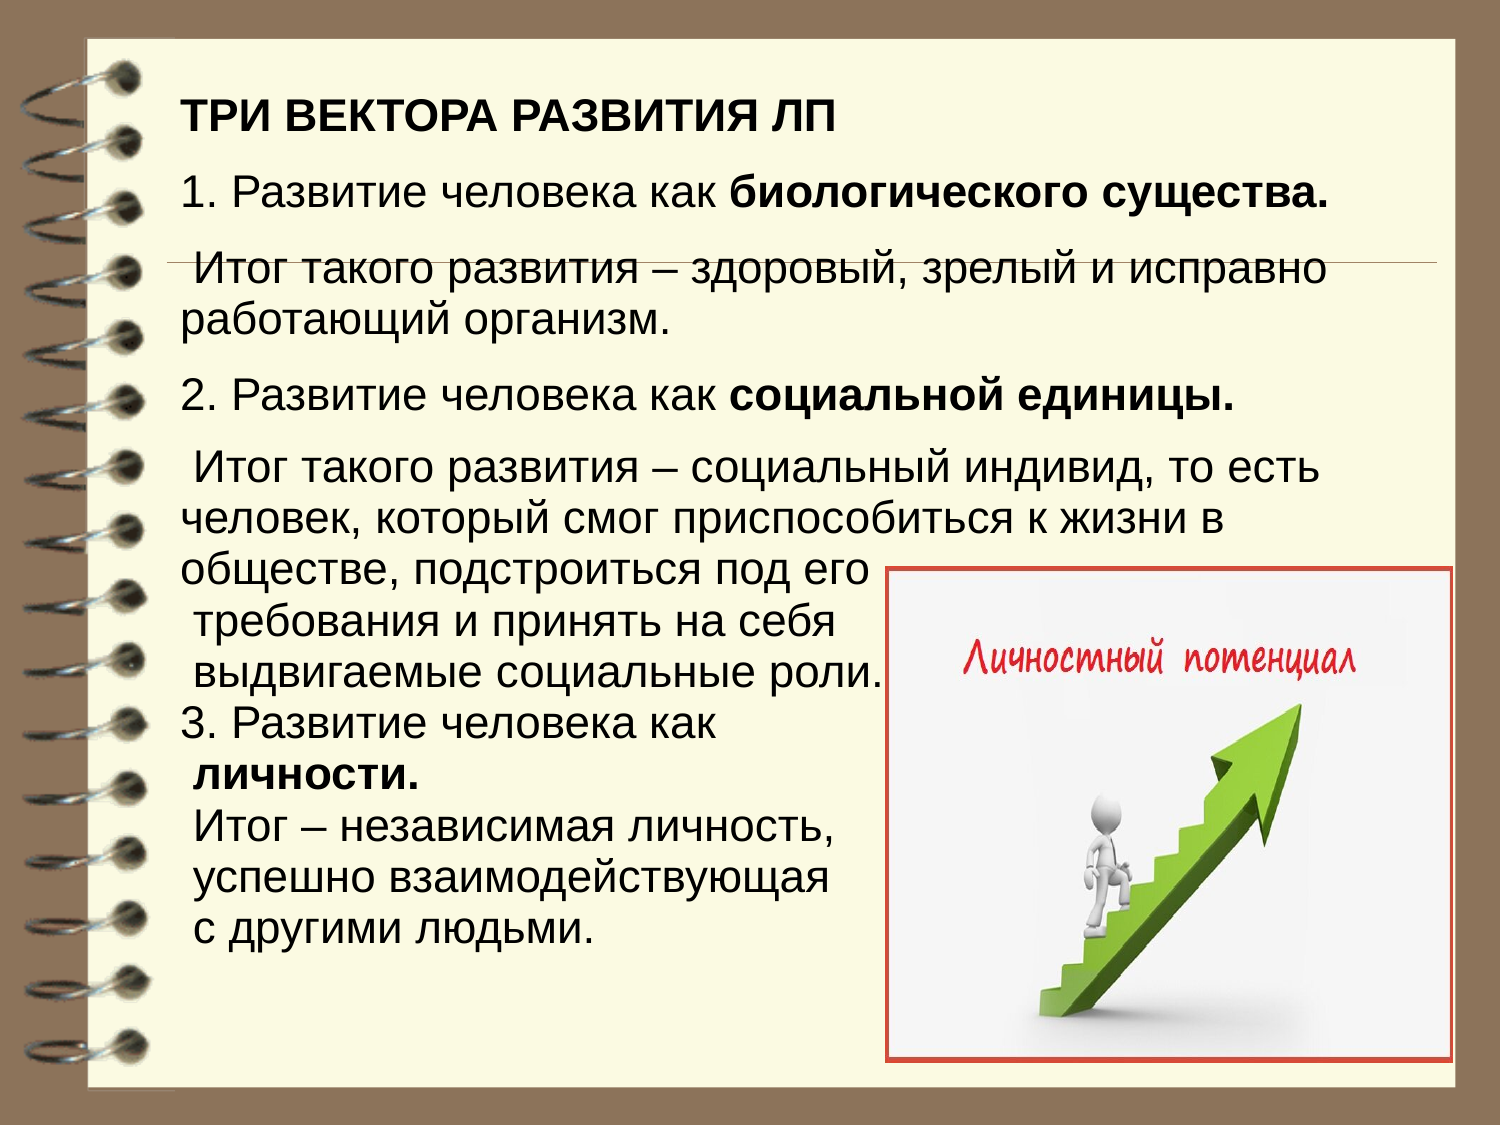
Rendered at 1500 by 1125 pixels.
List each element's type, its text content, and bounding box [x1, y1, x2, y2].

text_box ТРИ ВЕКТОРА РАЗВИТИЯ ЛП 1. Развитие человека как биологического существа. Итог такого развития – здоровый, зрелый и исправно работающий организм. 2. Развитие человека как социальной единицы. Итог такого развития – социальный индивид, то есть человек, который смог приспособиться к жизни в обществе, подстроиться под его требования и принять на себя выдвигаемые социальные роли. 3. Развитие человека как личности. Итог – независимая личность, успешно взаимодействующая с другими людьми. [165, 82, 1418, 1011]
picture [885, 566, 1453, 1063]
picture [0, 0, 175, 1125]
